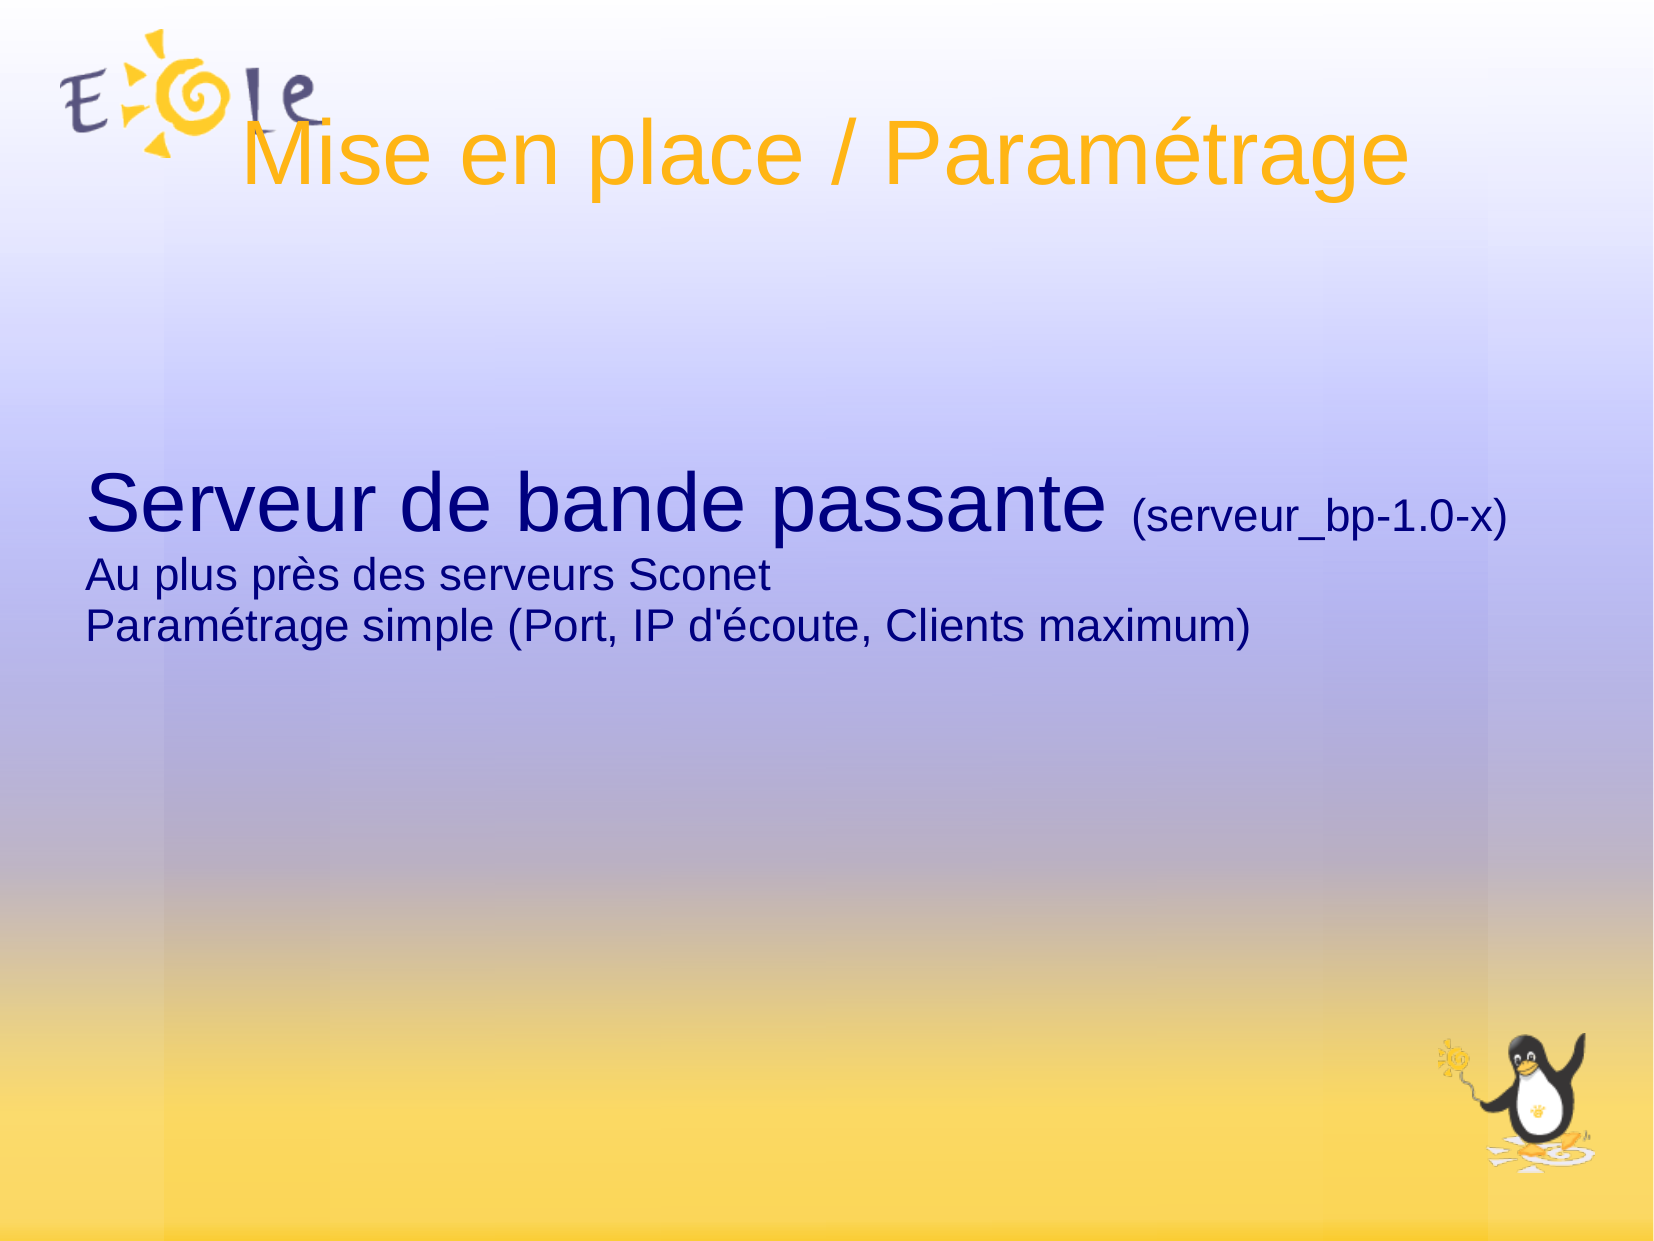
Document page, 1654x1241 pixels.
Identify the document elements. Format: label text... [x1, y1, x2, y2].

title Mise en place / Paramétrage [82, 49, 1571, 257]
picture [0, 0, 1654, 1241]
text_box Serveur de bande passante (serveur_bp-1.0-x) Au plus près des serveurs Sconet Paramétrage simple (Port, IP d'écoute, Clients maximum) [70, 448, 1582, 791]
